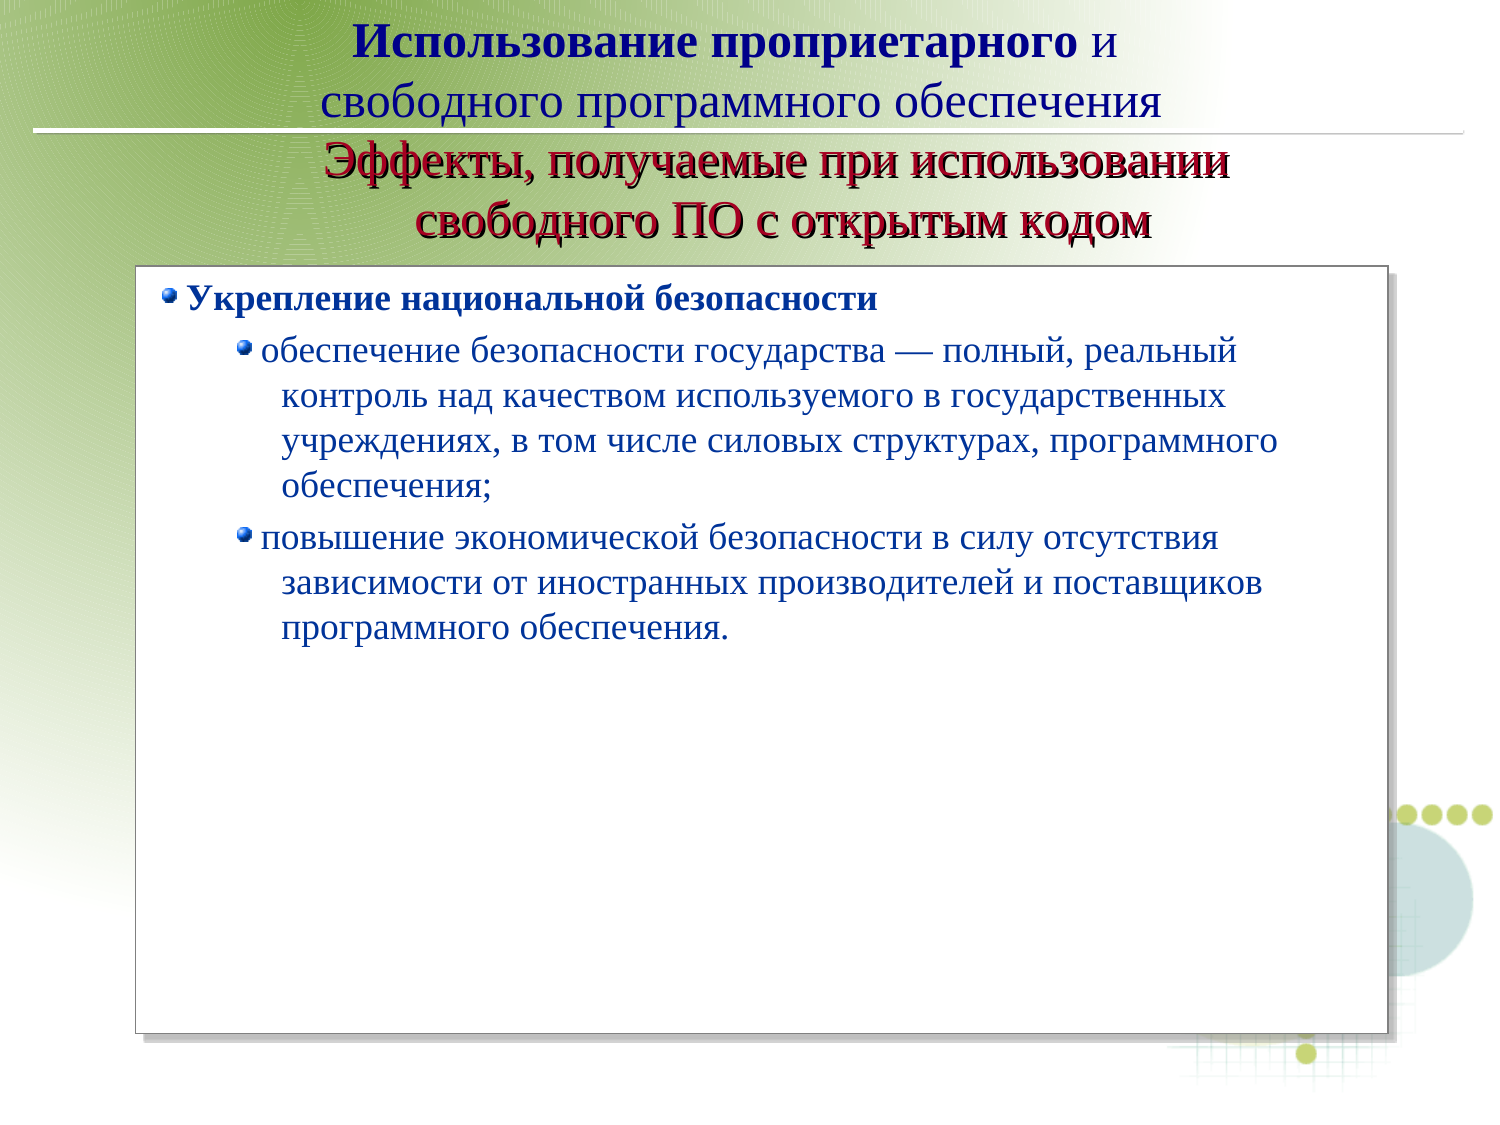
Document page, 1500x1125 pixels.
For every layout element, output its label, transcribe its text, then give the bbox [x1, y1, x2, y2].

text_box Эффекты, получаемые при использовании свободного ПО с открытым кодом [118, 136, 1447, 254]
text_box Укрепление национальной безопасности обеспечение безопасности государства — полный, реальный контроль над качеством используемого в государственных учреждениях, в том числе силовых структурах, программного обеспечения; повышение экономической безопасности в силу отсутствия зависимости от иностранных производителей и поставщиков программного обеспечения. [147, 265, 1388, 656]
picture [162, 288, 177, 303]
picture [237, 527, 252, 542]
picture [1110, 718, 1500, 1098]
text_box [135, 265, 1388, 1034]
picture [237, 340, 252, 355]
text_box Использование проприетарного и свободного программного обеспечения [0, 0, 1483, 136]
